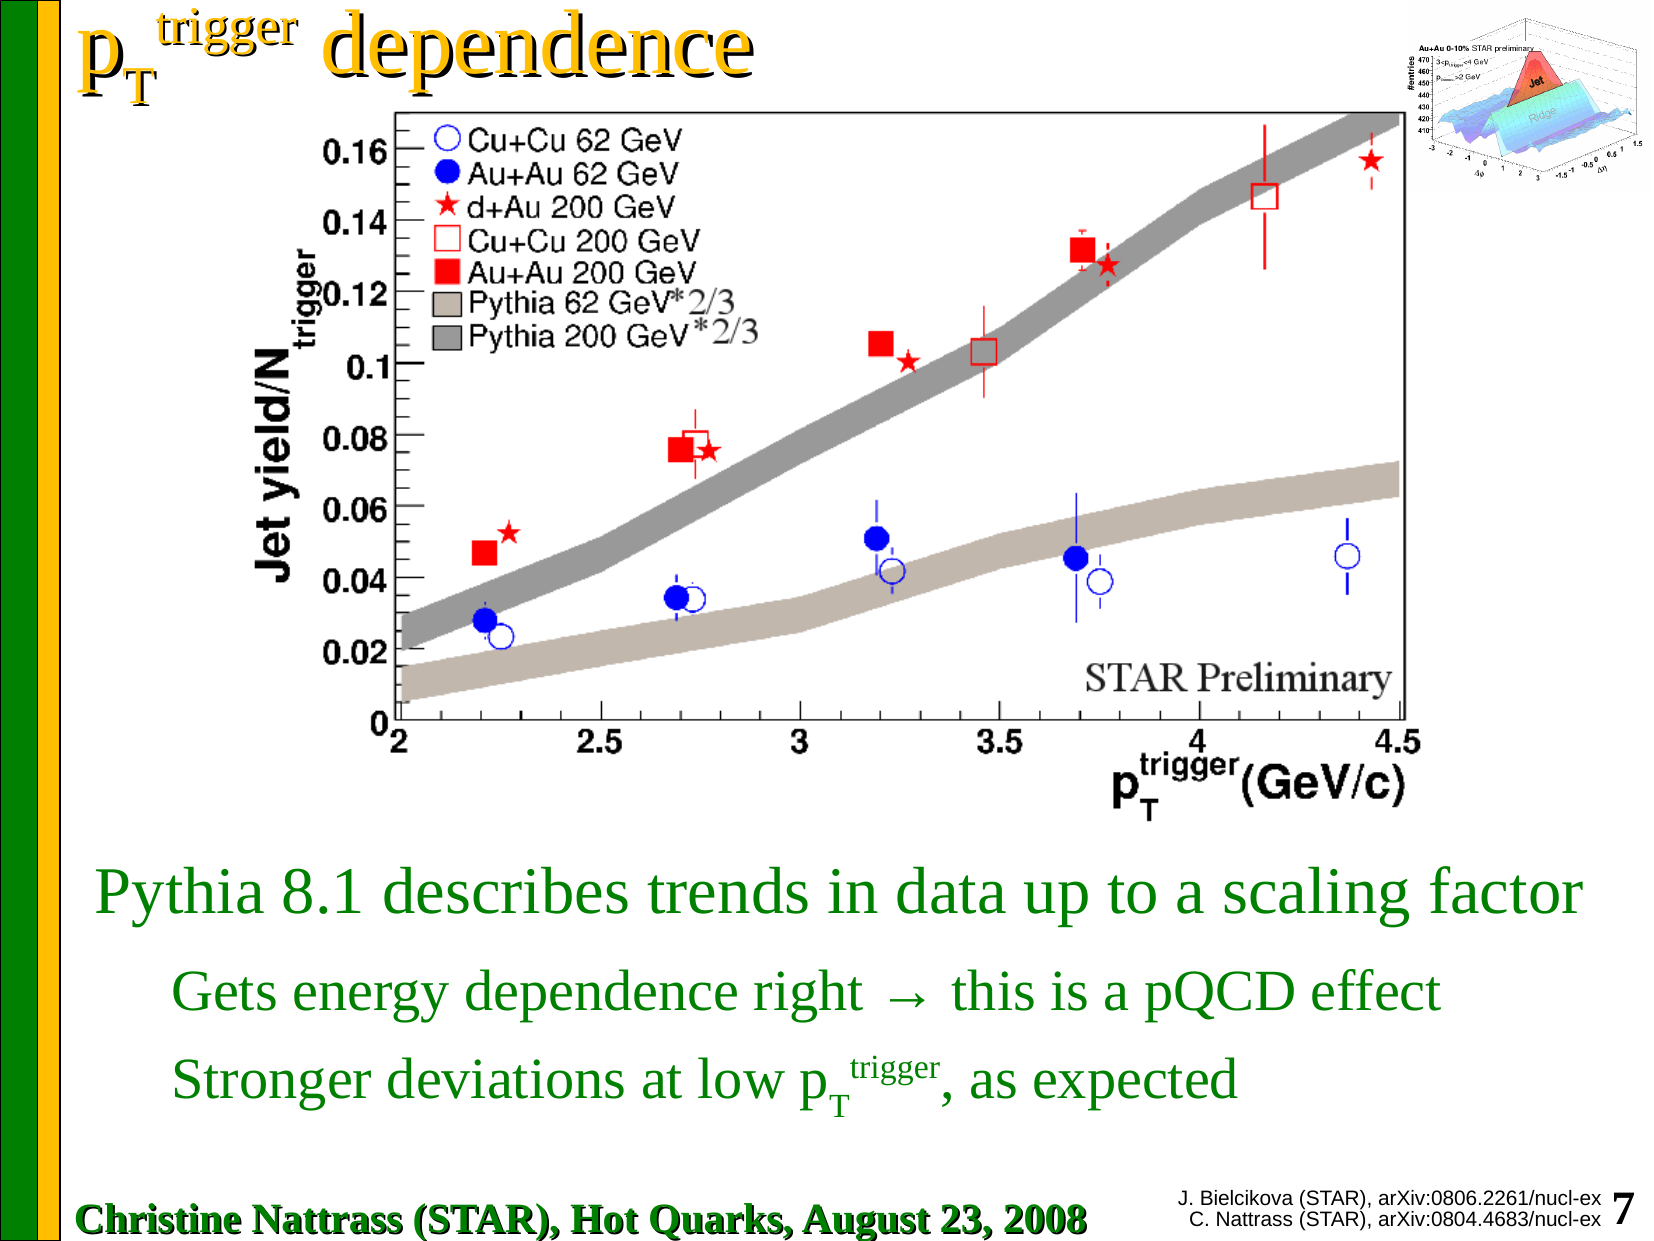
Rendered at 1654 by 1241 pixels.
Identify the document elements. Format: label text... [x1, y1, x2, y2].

text_box J. Bielcikova (STAR), arXiv:0806.2261/nucl-ex C. Nattrass (STAR), arXiv:0804.4683/nucl-ex [1100, 1180, 1537, 1241]
title pTtrigger dependence [76, 0, 1407, 116]
text_box 7 [1537, 1174, 1651, 1241]
picture [241, 0, 1654, 845]
list Pythia 8.1 describes trends in data up to a scaling factor Gets energy dependence right → this is a pQCD effect Stronger deviations at low pTtrigger, as expected [76, 854, 1648, 1193]
